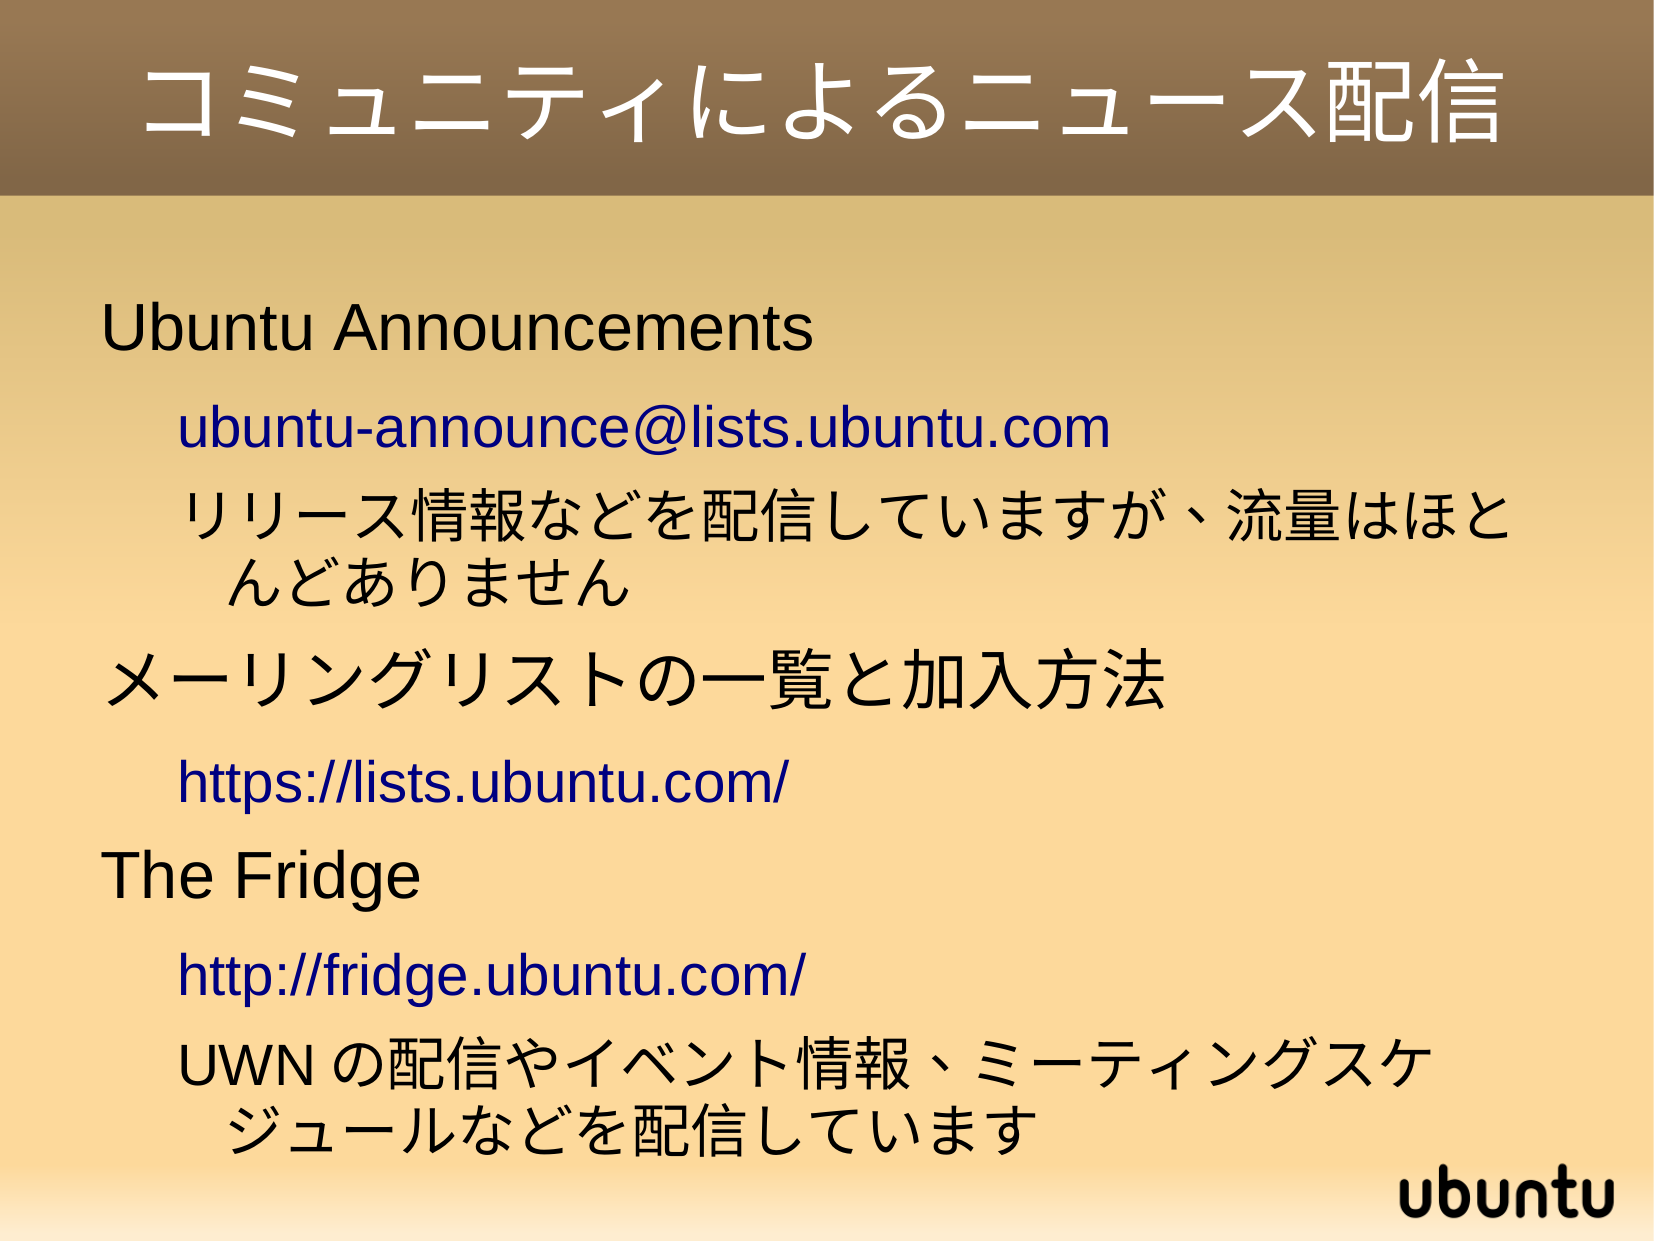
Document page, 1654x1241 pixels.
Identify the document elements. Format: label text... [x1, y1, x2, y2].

title コミュニティによるニュース配信 [76, 7, 1565, 200]
picture [0, 0, 1654, 1241]
list Ubuntu Announcements ubuntu-announce@lists.ubuntu.com リリース情報などを配信していますが、流量はほとんどありません メーリングリストの一覧と加入方法 https://lists.ubuntu.com/ The Fridge http://fridge.ubuntu.com/ UWNの配信やイベント情報、ミーティングスケジュールなどを配信しています [82, 290, 1571, 1226]
